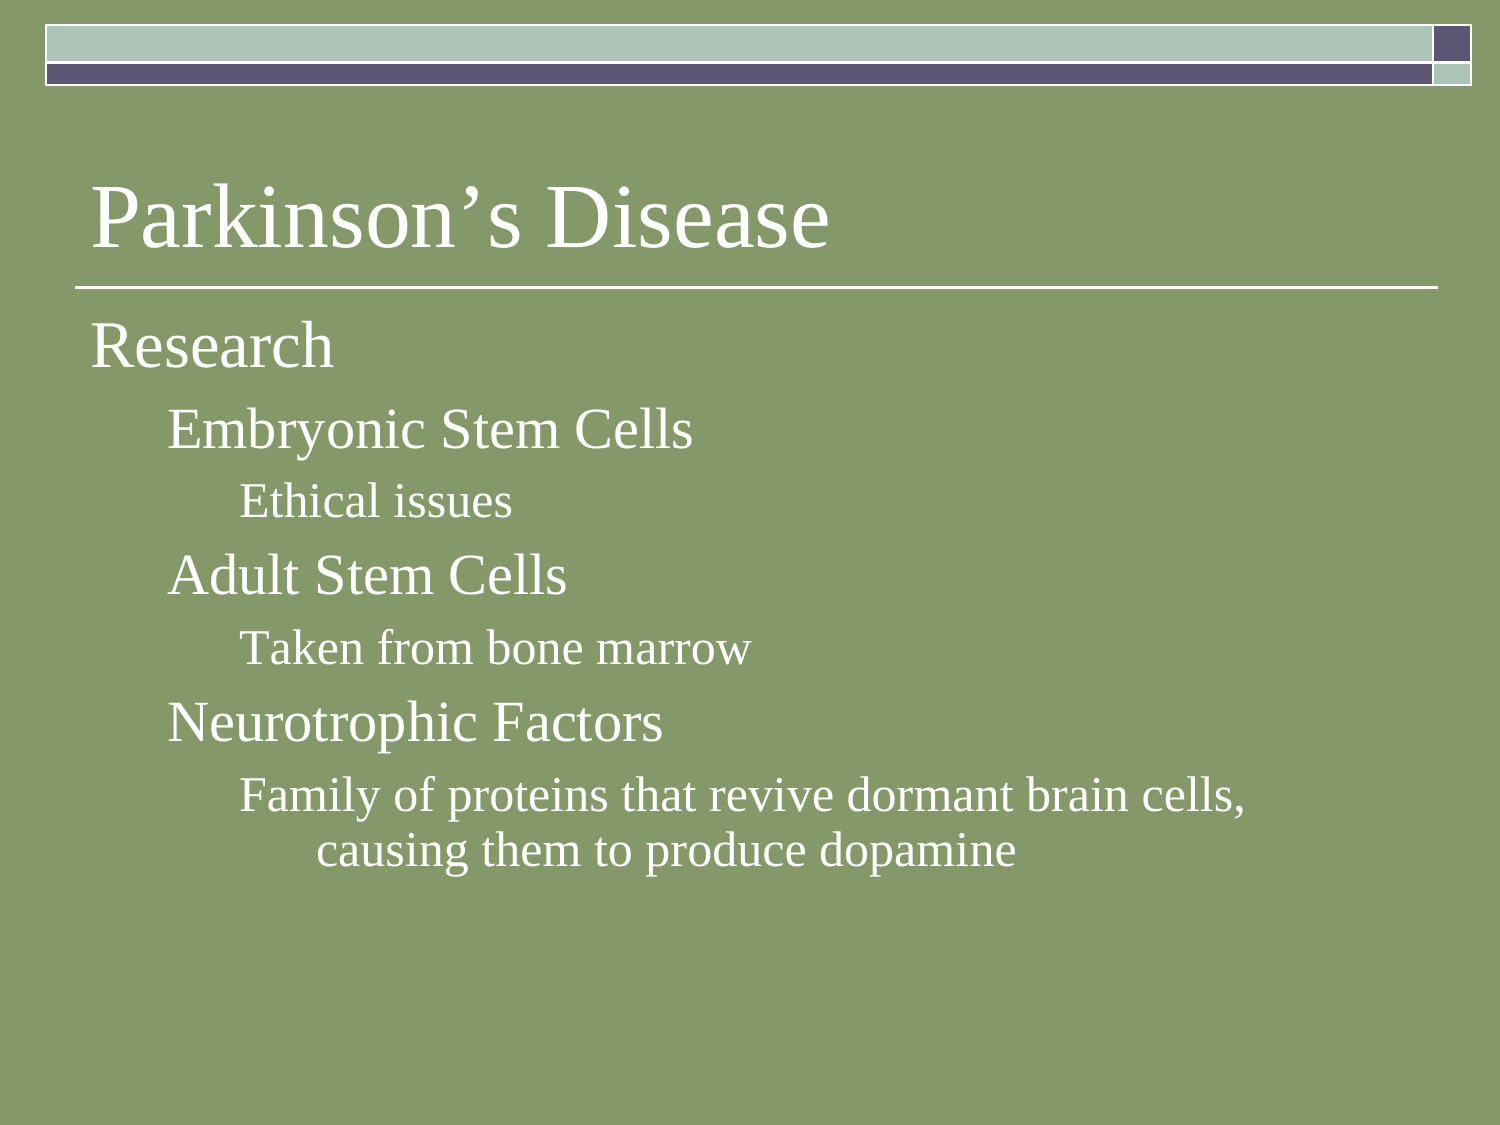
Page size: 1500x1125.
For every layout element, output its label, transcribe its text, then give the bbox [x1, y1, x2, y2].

title Parkinson’s Disease [75, 87, 1426, 275]
list Research Embryonic Stem Cells Ethical issues Adult Stem Cells Taken from bone marrow Neurotrophic Factors Family of proteins that revive dormant brain cells, causing them to produce dopamine [75, 299, 1426, 1006]
